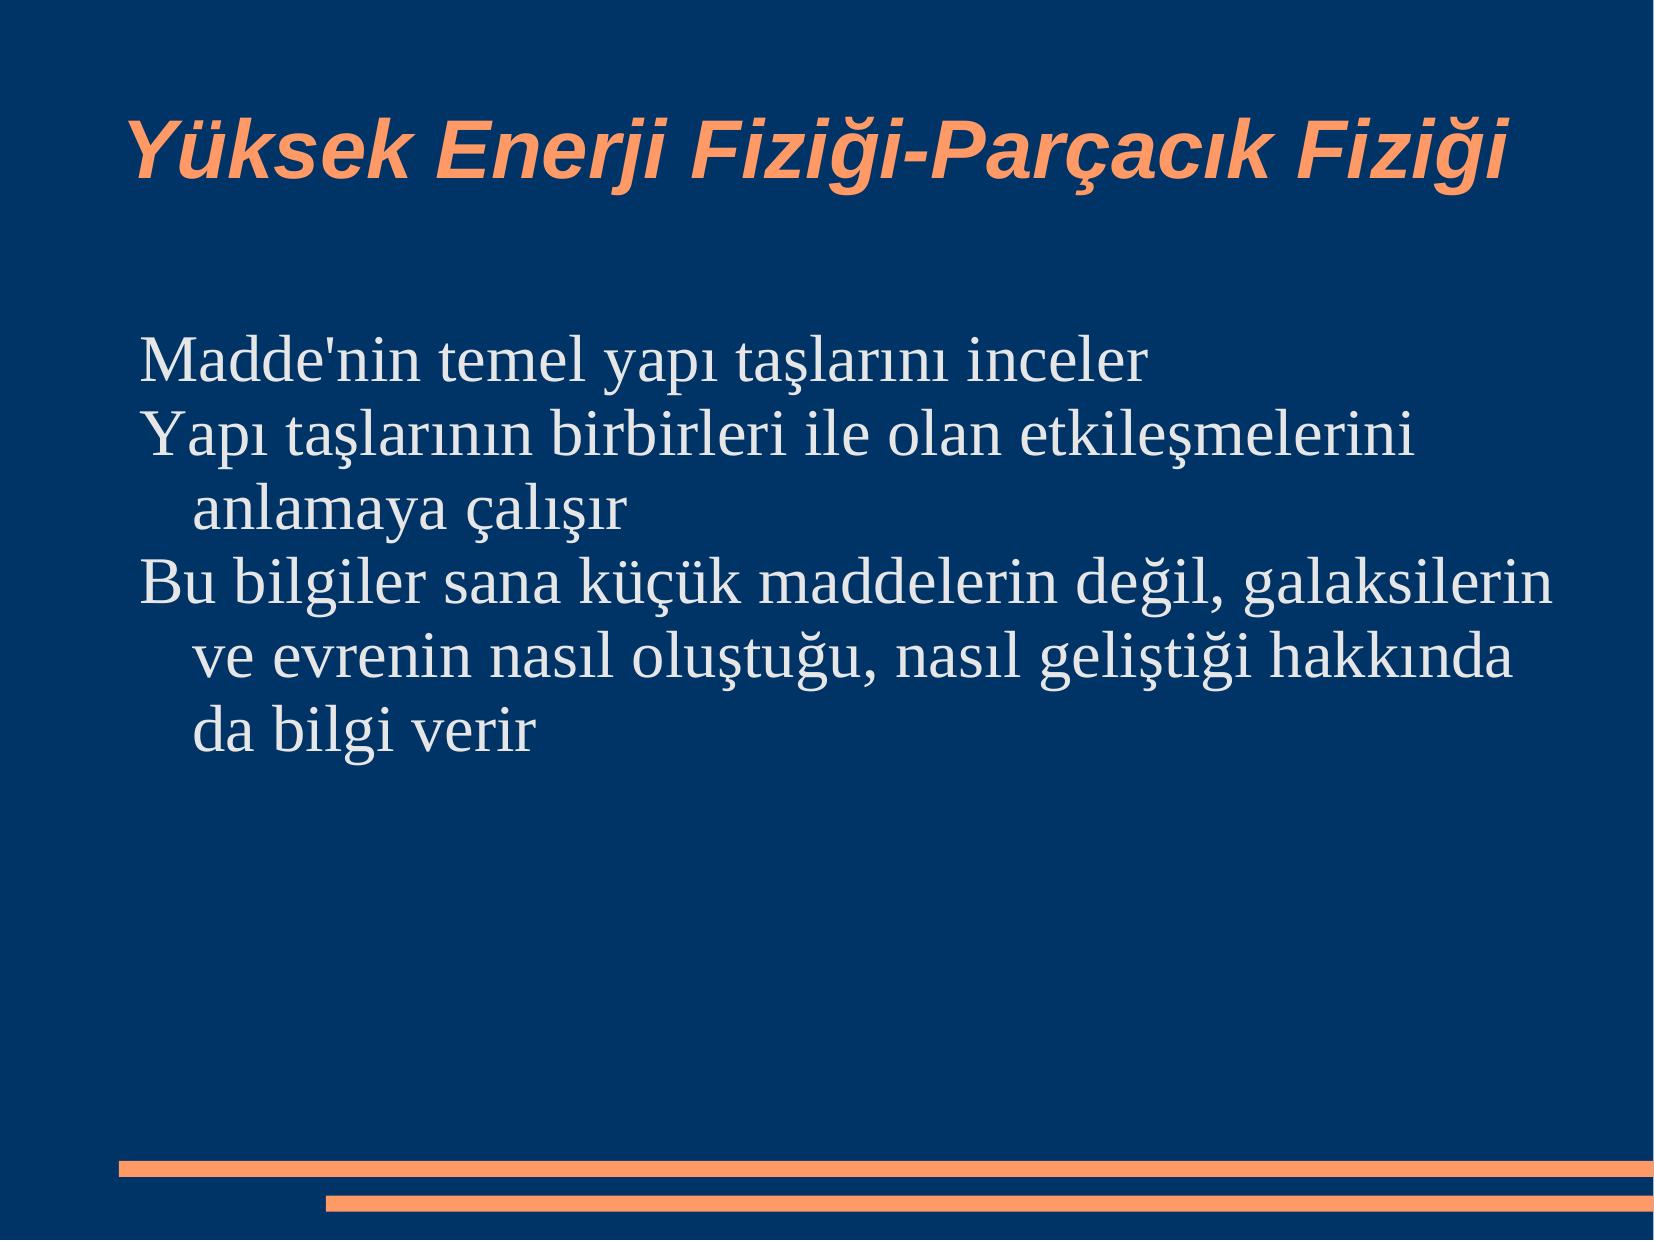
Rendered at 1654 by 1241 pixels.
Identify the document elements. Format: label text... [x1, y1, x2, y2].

title Yüksek Enerji Fiziği-Parçacık Fiziği [121, 53, 1534, 247]
list Madde'nin temel yapı taşlarını inceler Yapı taşlarının birbirleri ile olan etkileşmelerini anlamaya çalışır Bu bilgiler sana küçük maddelerin değil, galaksilerin ve evrenin nasıl oluştuğu, nasıl geliştiği hakkında da bilgi verir [121, 322, 1561, 1118]
